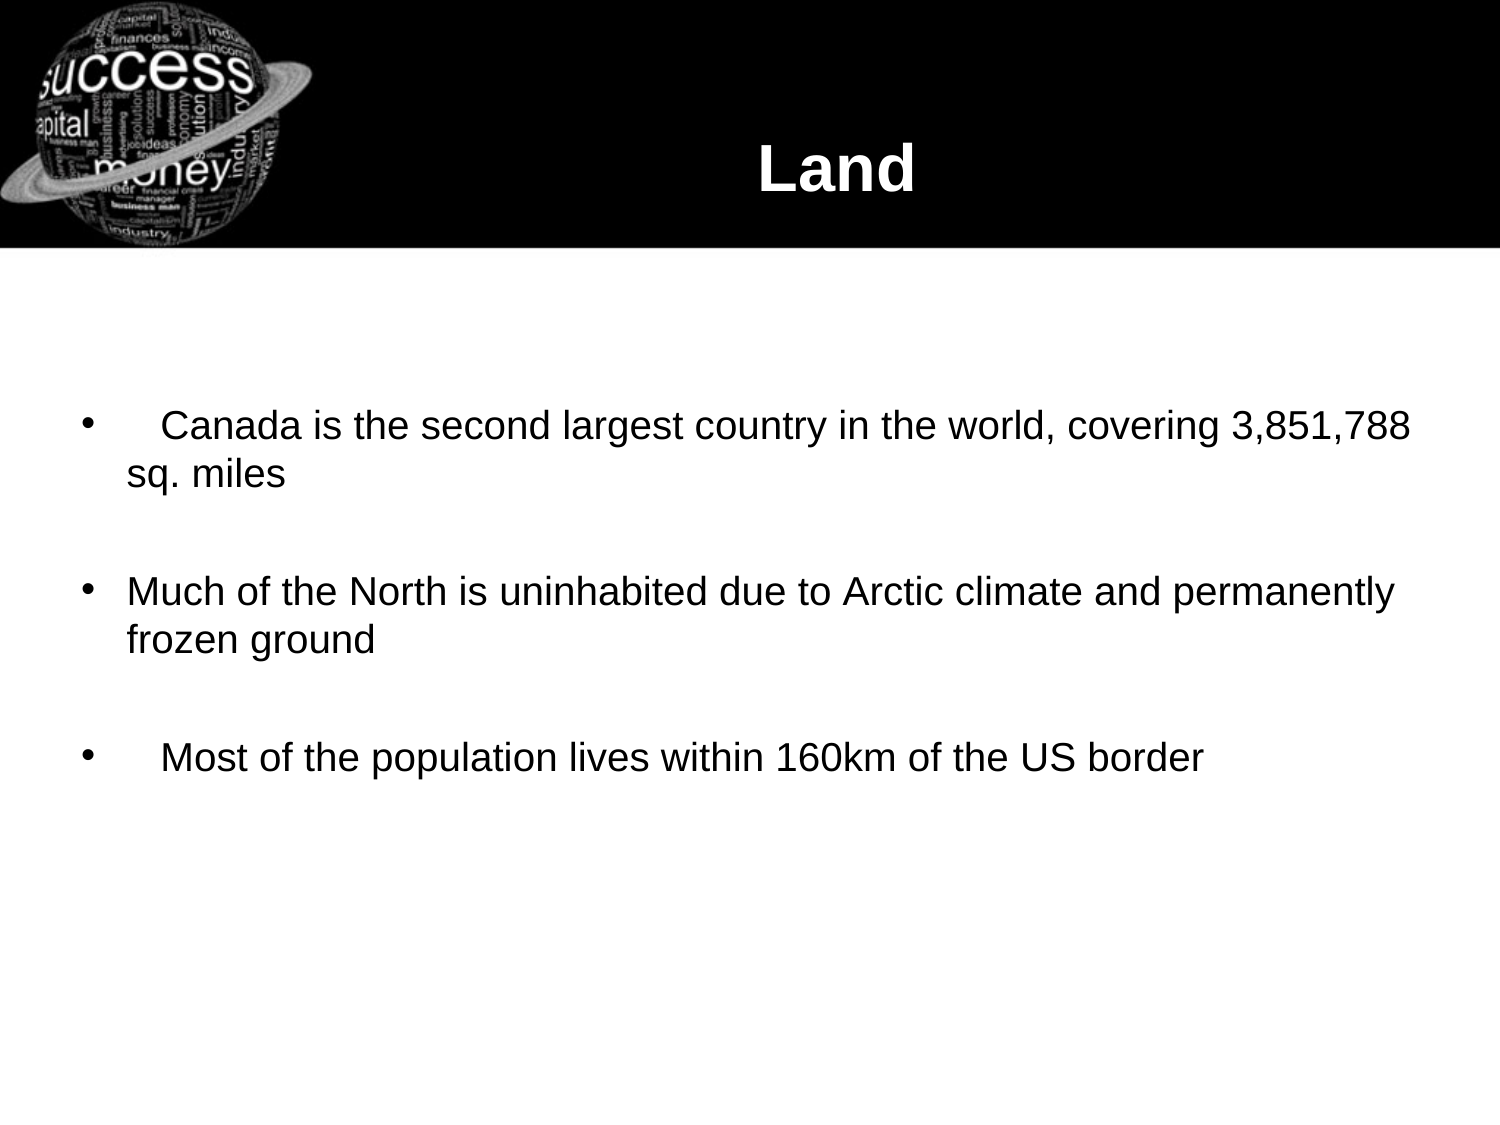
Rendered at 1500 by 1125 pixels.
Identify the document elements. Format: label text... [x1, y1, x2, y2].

list Canada is the second largest country in the world, covering 3,851,788 sq. miles Much of the North is uninhabited due to Arctic climate and permanently frozen ground Most of the population lives within 160km of the US border [66, 391, 1450, 790]
title Land [249, 12, 1425, 238]
picture [0, 0, 1500, 1125]
